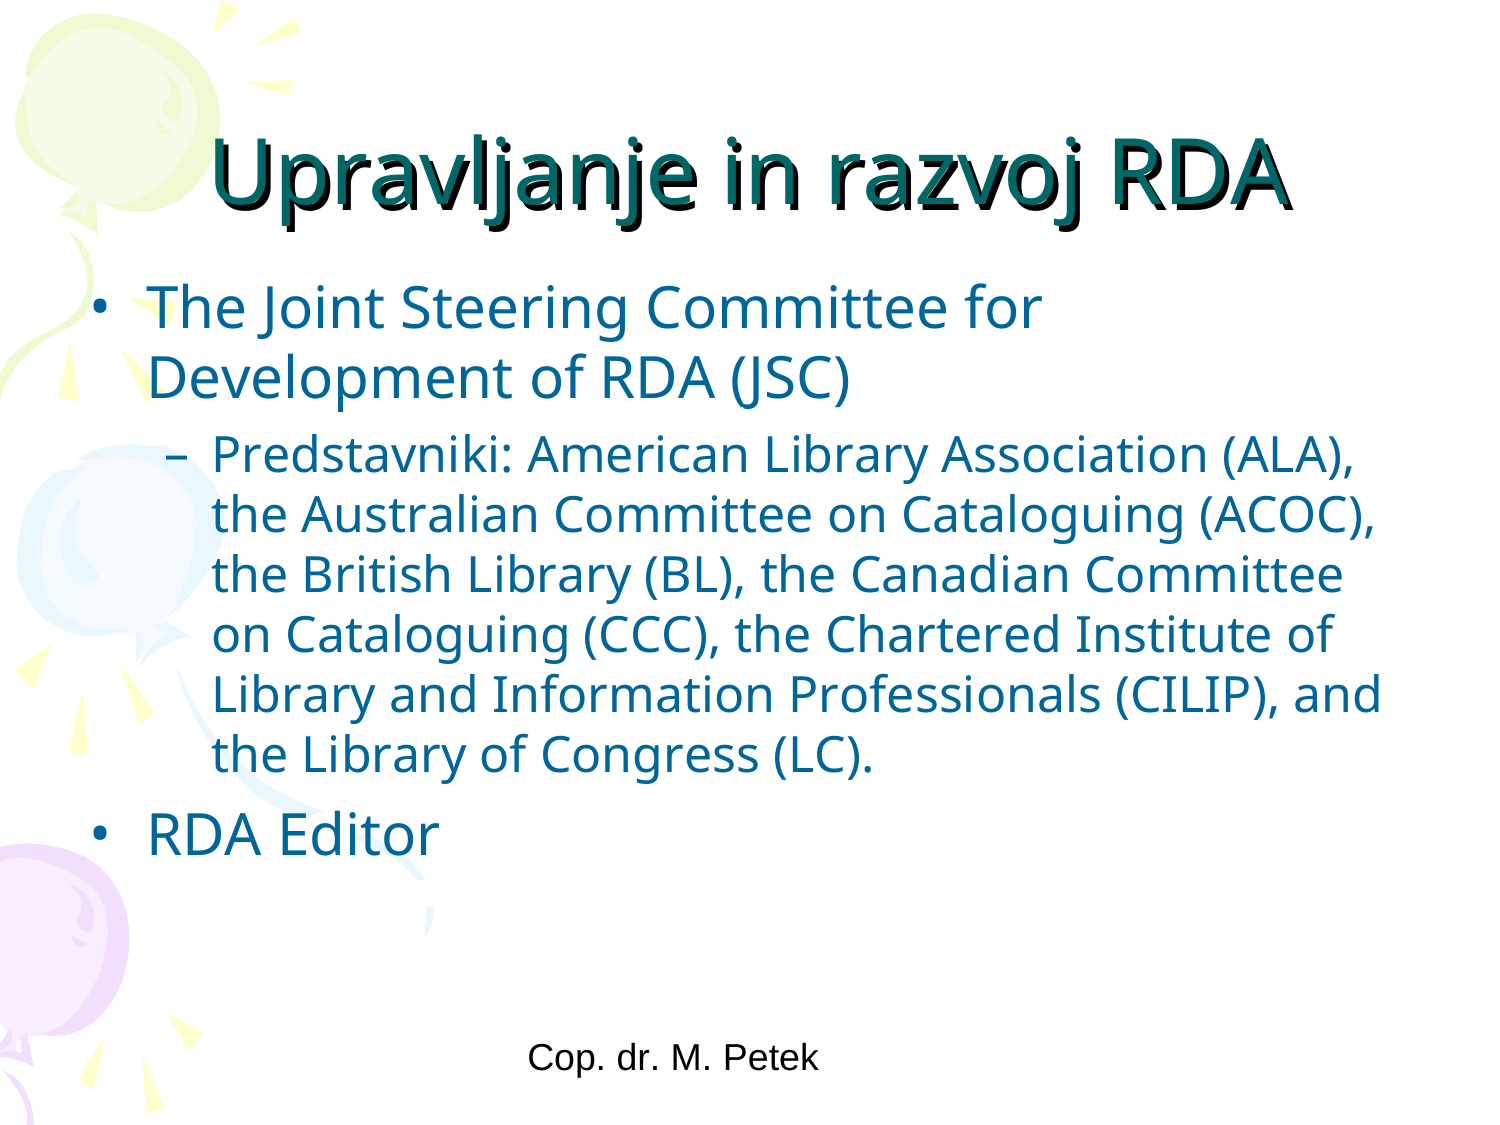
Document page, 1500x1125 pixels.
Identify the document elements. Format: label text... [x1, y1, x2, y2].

list The Joint Steering Committee for Development of RDA (JSC) Predstavniki: American Library Association (ALA), the Australian Committee on Cataloguing (ACOC), the British Library (BL), the Canadian Committee on Cataloguing (CCC), the Chartered Institute of Library and Information Professionals (CILIP), and the Library of Congress (LC). RDA Editor [75, 262, 1426, 994]
title Upravljanje in razvoj RDA [72, 16, 1426, 233]
